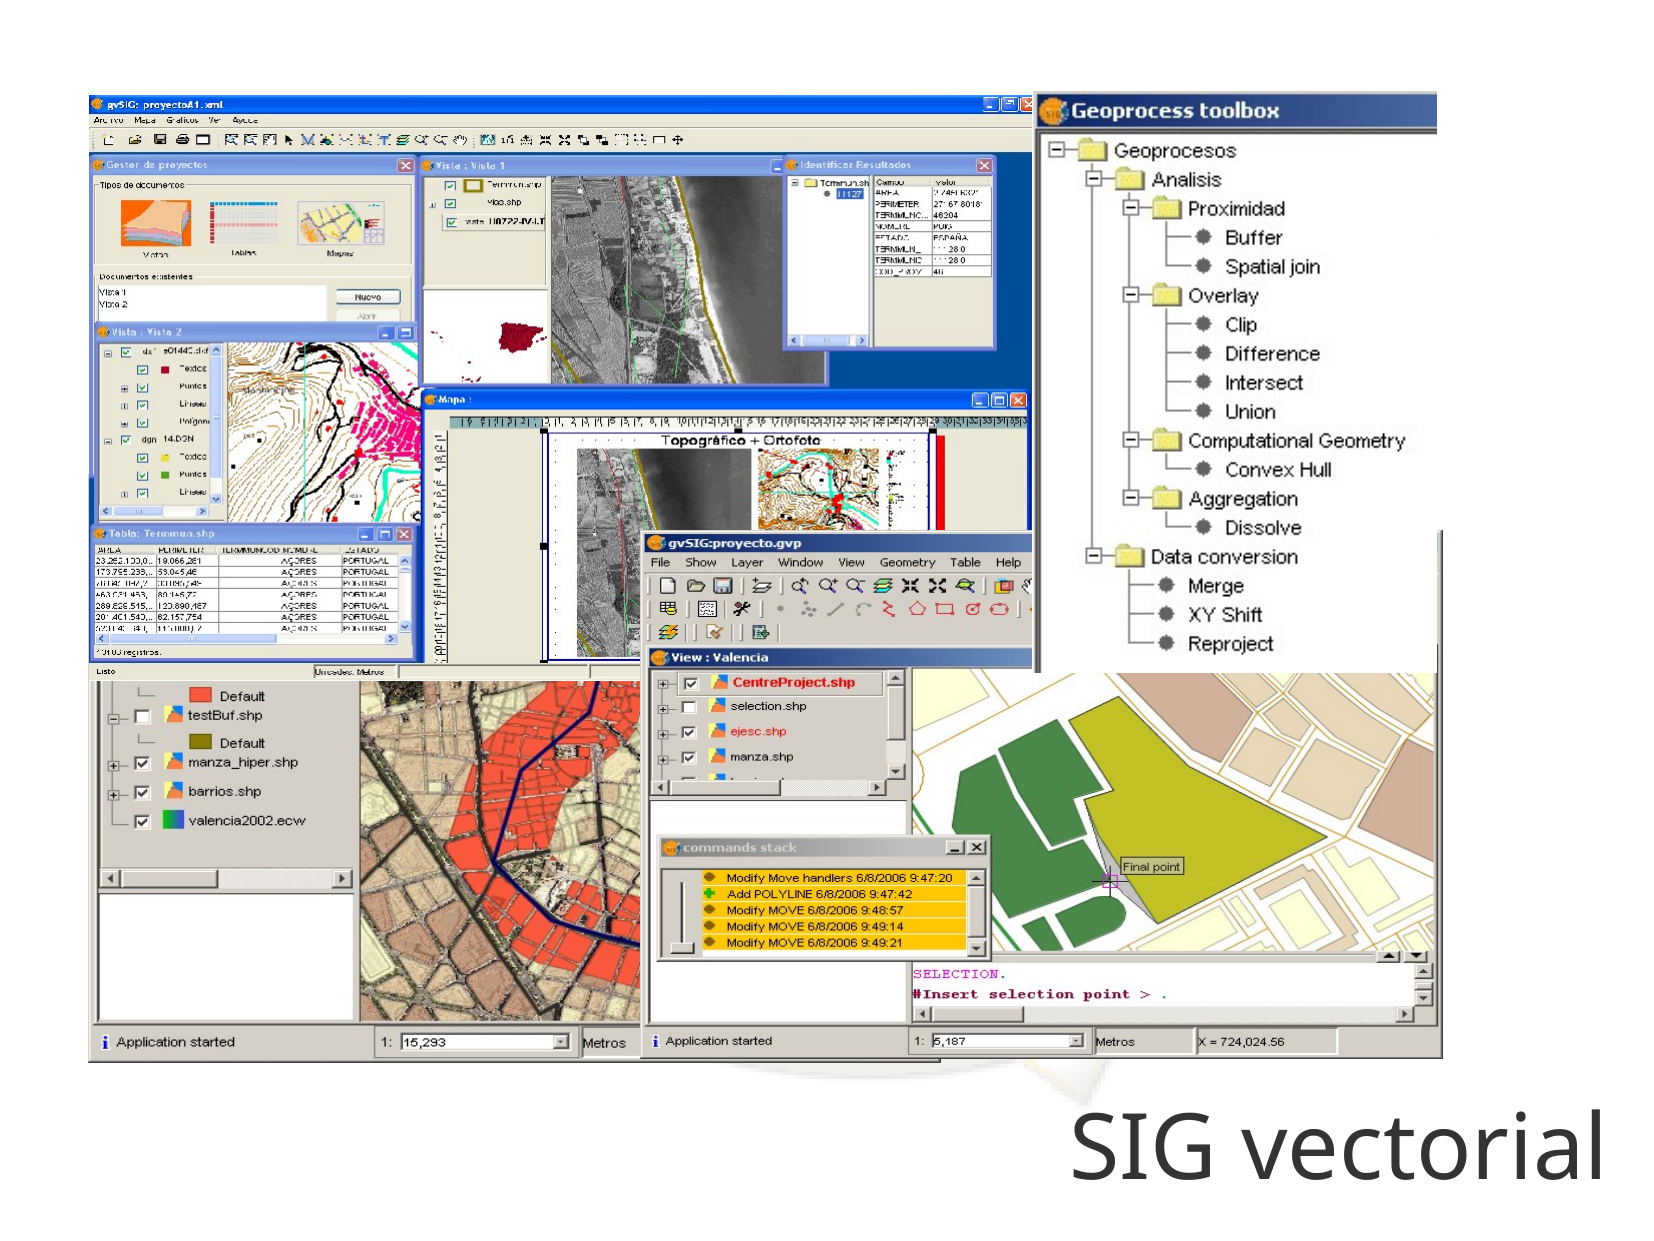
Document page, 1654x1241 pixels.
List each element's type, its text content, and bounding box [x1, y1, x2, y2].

text_box SIG vectorial [620, 1080, 1625, 1208]
picture [88, 91, 1443, 1063]
